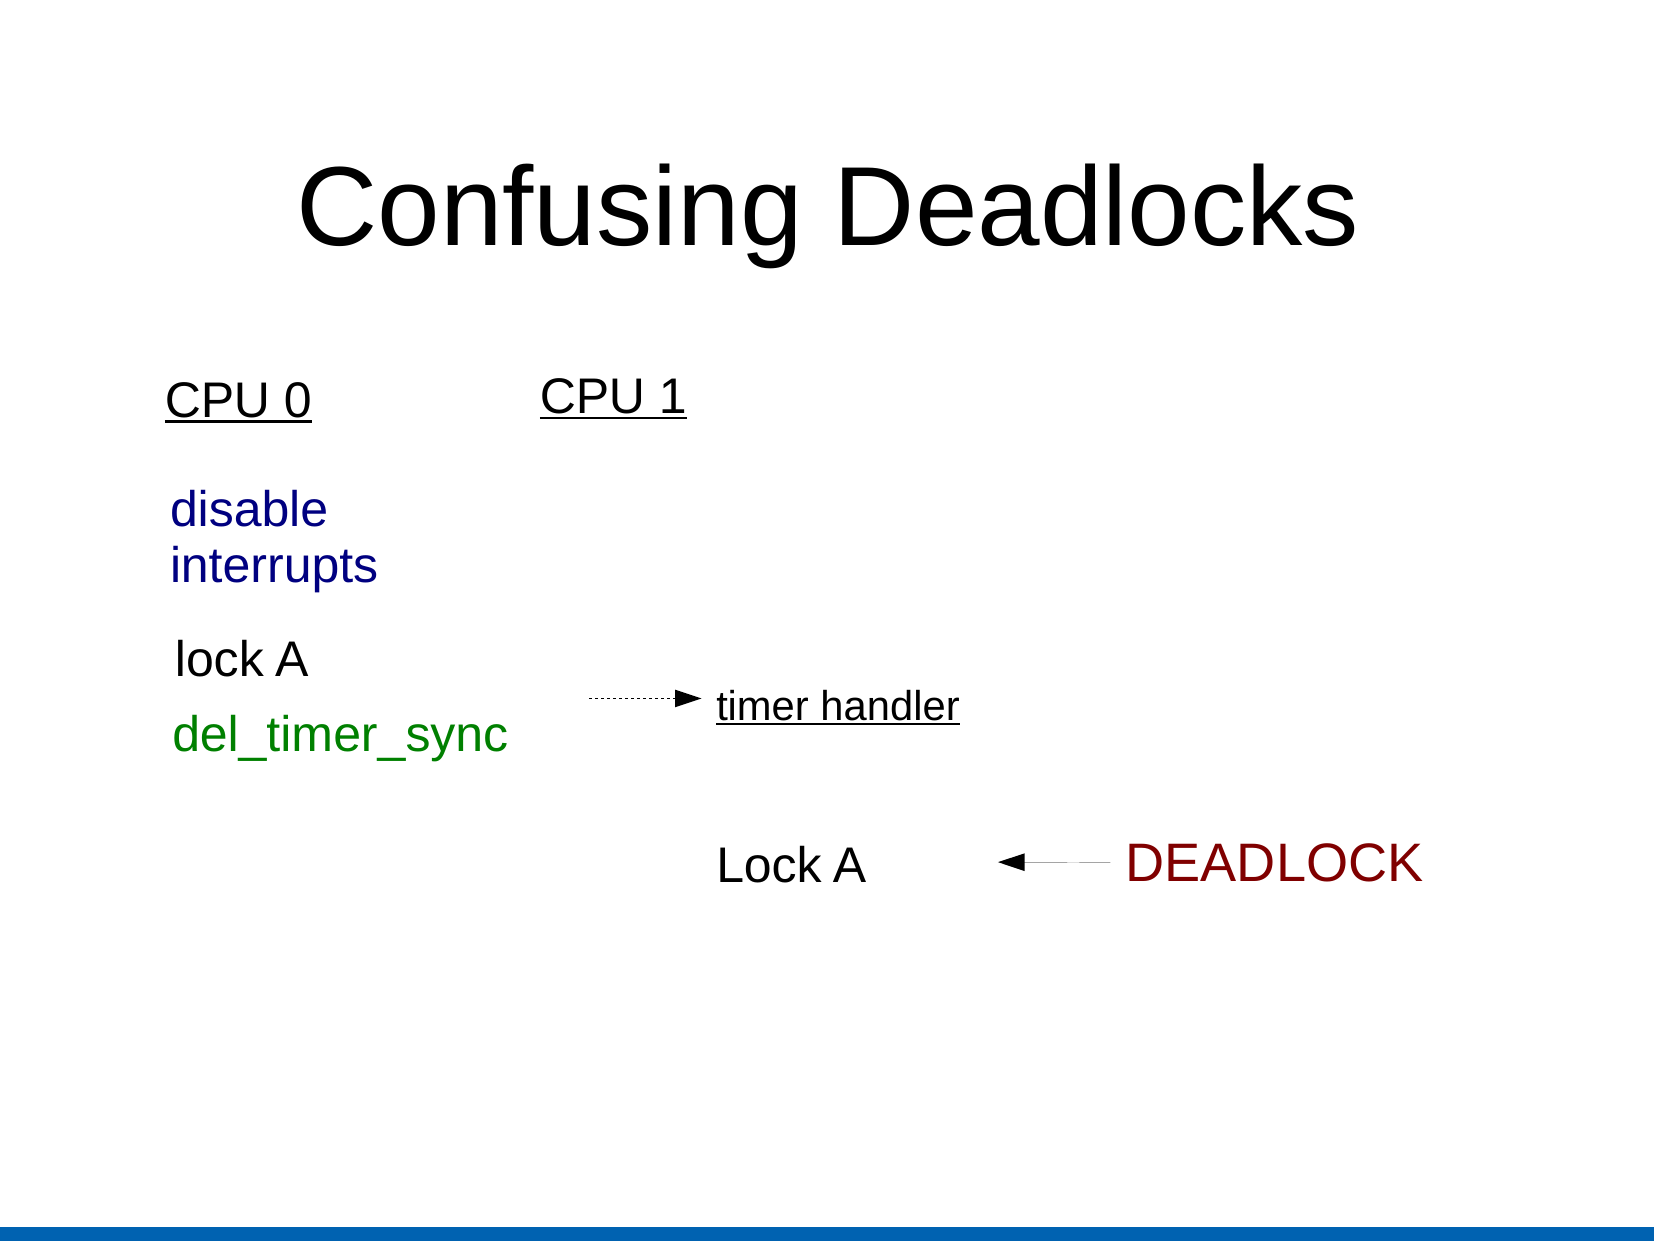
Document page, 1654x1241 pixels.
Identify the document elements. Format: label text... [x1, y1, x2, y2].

title Confusing Deadlocks [121, 110, 1534, 303]
text_box del_timer_sync [157, 698, 524, 774]
text_box CPU 0 [150, 364, 327, 436]
text_box lock A [160, 623, 324, 696]
text_box CPU 1 [525, 361, 702, 433]
text_box timer handler [701, 675, 976, 737]
text_box Lock A [701, 829, 882, 901]
text_box DEADLOCK [1110, 824, 1439, 901]
text_box disable interrupts [155, 473, 394, 601]
